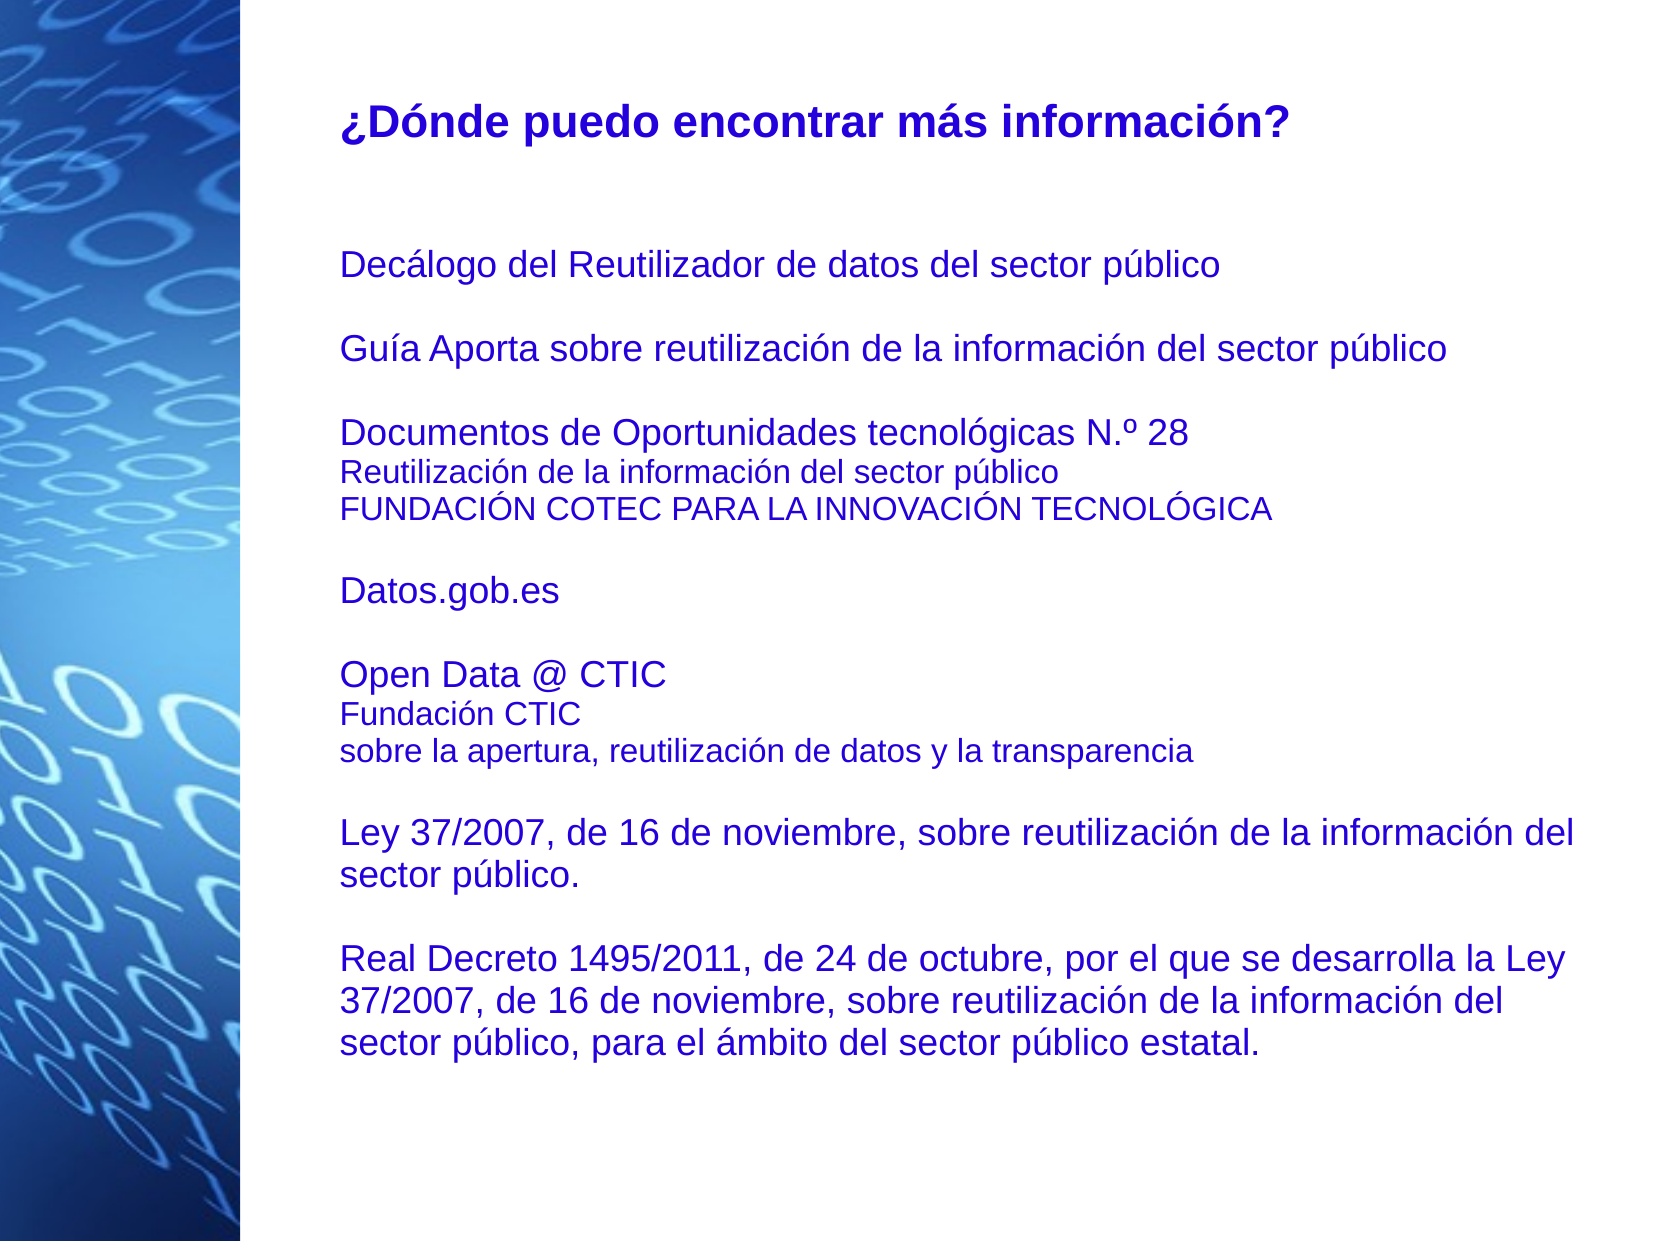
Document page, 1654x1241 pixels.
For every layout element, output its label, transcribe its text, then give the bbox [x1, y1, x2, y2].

text_box ¿Dónde puedo encontrar más información? [324, 88, 1307, 198]
text_box Decálogo del Reutilizador de datos del sector público Guía Aporta sobre reutilización de la información del sector público Documentos de Oportunidades tecnológicas N.º 28 Reutilización de la información del sector público FUNDACIÓN COTEC PARA LA INNOVACIÓN TECNOLÓGICA Datos.gob.es Open Data @ CTIC Fundación CTIC sobre la apertura, reutilización de datos y la transparencia Ley 37/2007, de 16 de noviembre, sobre reutilización de la información del sector público. Real Decreto 1495/2011, de 24 de octubre, por el que se desarrolla la Ley 37/2007, de 16 de noviembre, sobre reutilización de la información del sector público, para el ámbito del sector público estatal. [324, 236, 1616, 1157]
picture [0, 0, 241, 1241]
